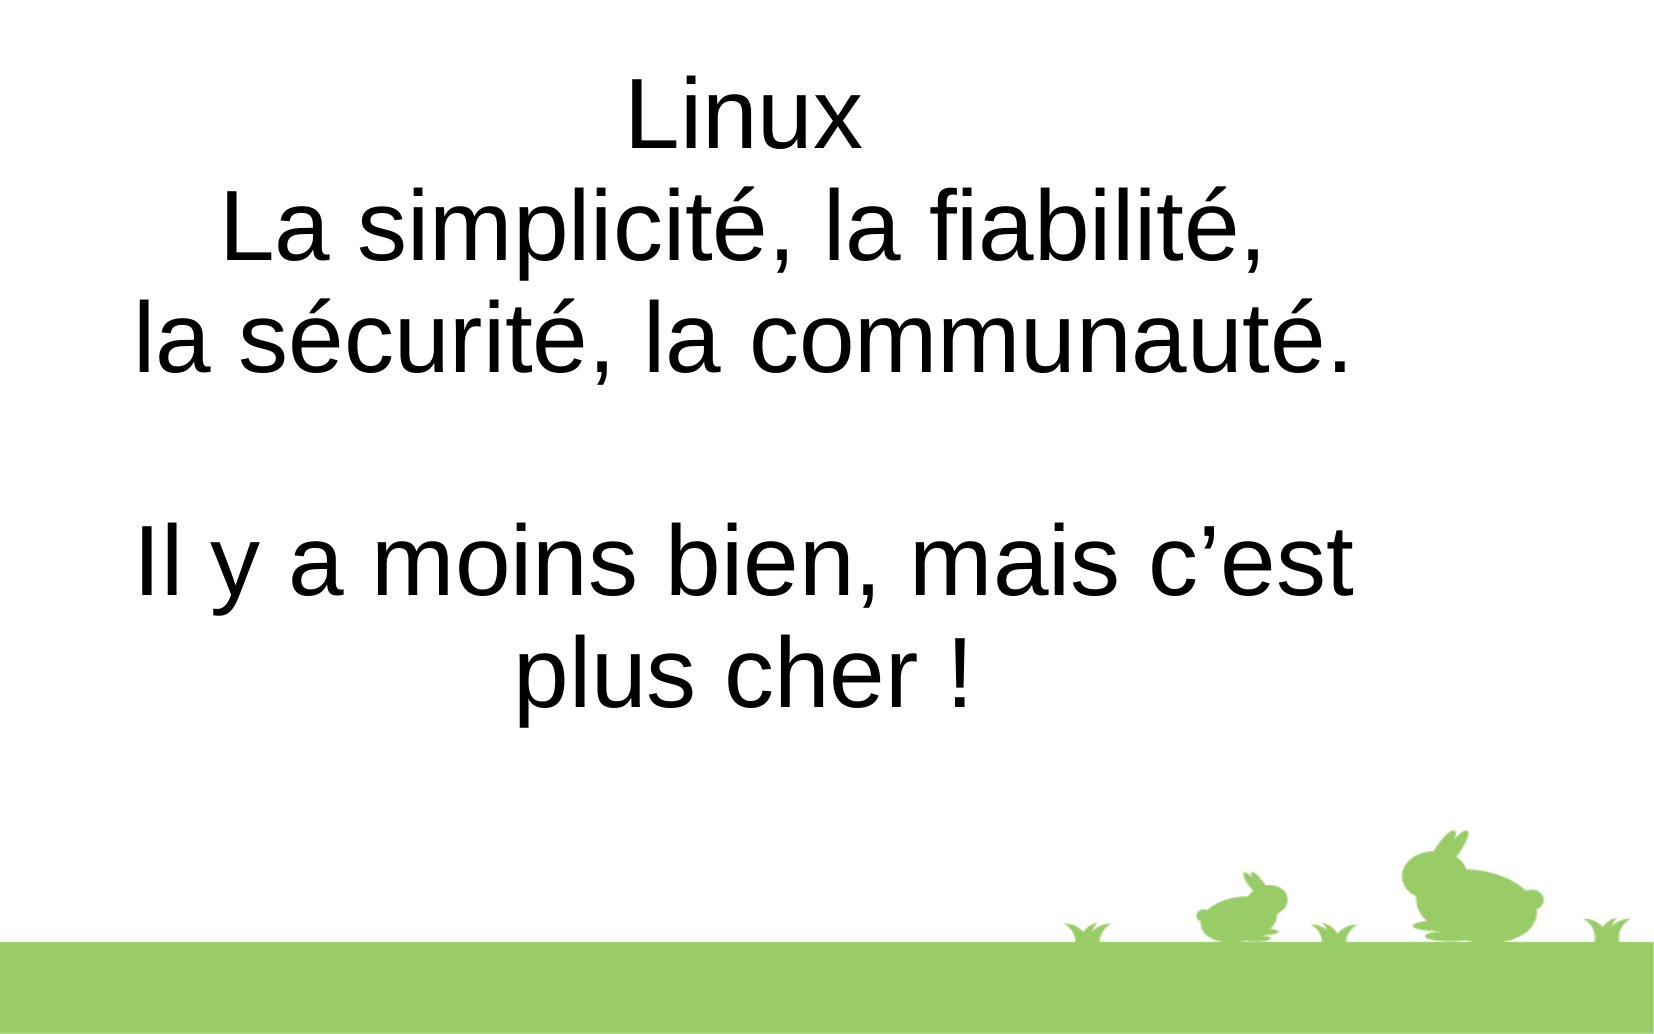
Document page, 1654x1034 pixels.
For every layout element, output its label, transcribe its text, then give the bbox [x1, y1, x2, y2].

picture [0, 0, 1654, 1034]
text_box Linux La simplicité, la fiabilité, la sécurité, la communauté. Il y a moins bien, mais c’est plus cher ! [106, 39, 1382, 748]
